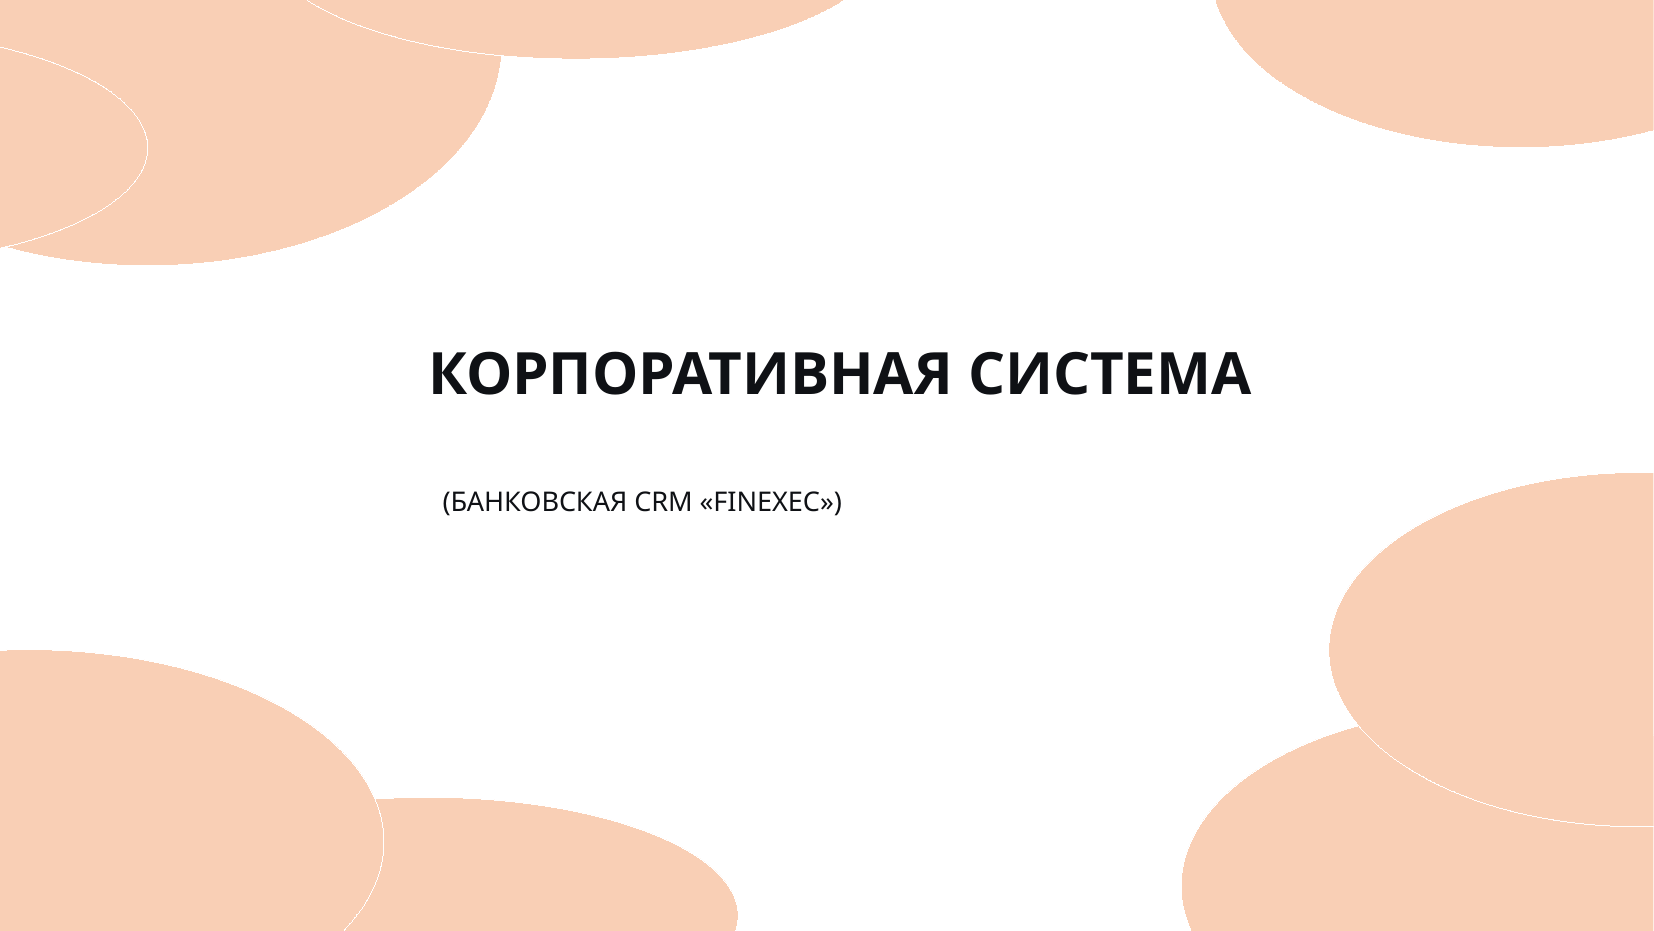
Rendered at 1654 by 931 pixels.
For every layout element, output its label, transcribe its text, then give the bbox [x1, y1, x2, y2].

text_box [1214, 0, 1654, 148]
text_box КОРПОРАТИВНАЯ СИСТЕМА [413, 324, 1300, 476]
text_box [0, 0, 845, 266]
text_box [0, 649, 739, 931]
text_box [1181, 472, 1654, 931]
text_box (БАНКОВСКАЯ CRM «FINEXEC») [427, 475, 945, 522]
